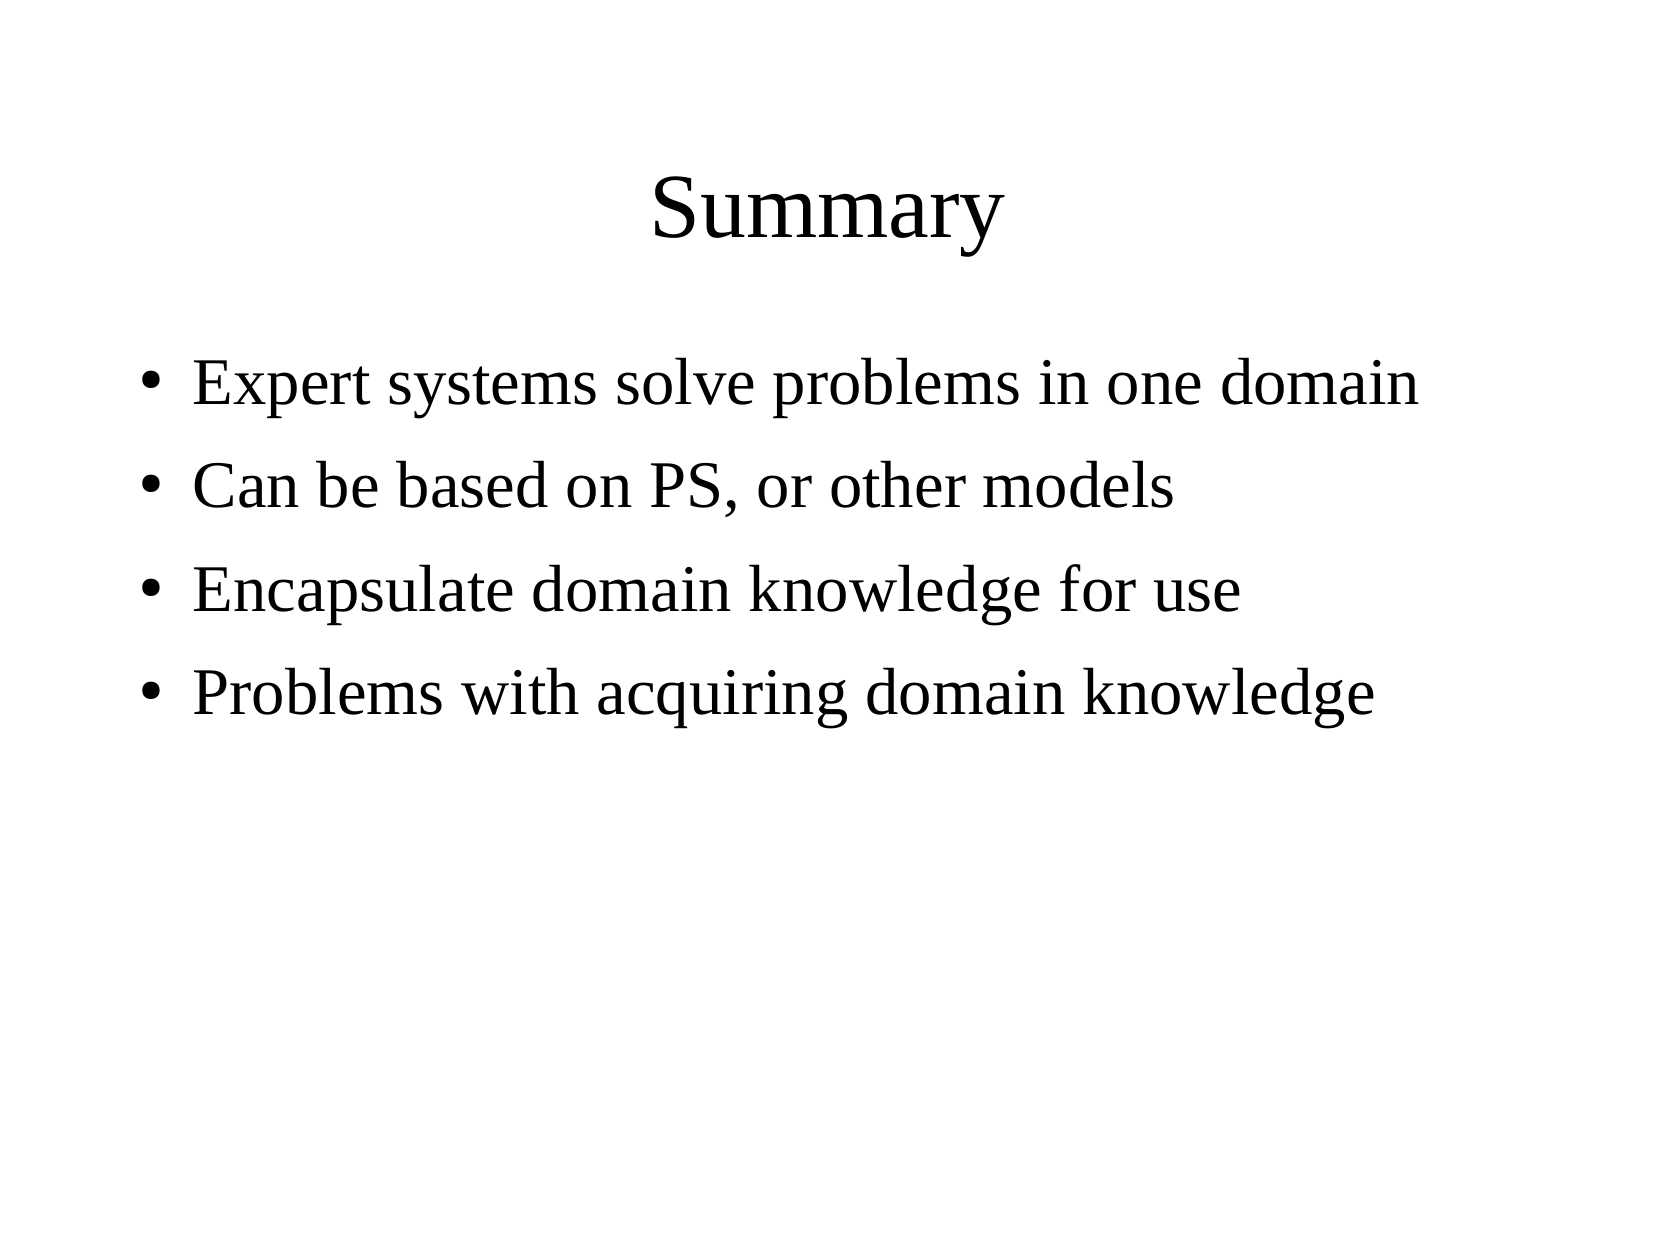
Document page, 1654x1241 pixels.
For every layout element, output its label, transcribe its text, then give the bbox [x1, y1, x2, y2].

title Summary [121, 102, 1534, 311]
list Expert systems solve problems in one domain Can be based on PS, or other models Encapsulate domain knowledge for use Problems with acquiring domain knowledge [121, 344, 1534, 1127]
